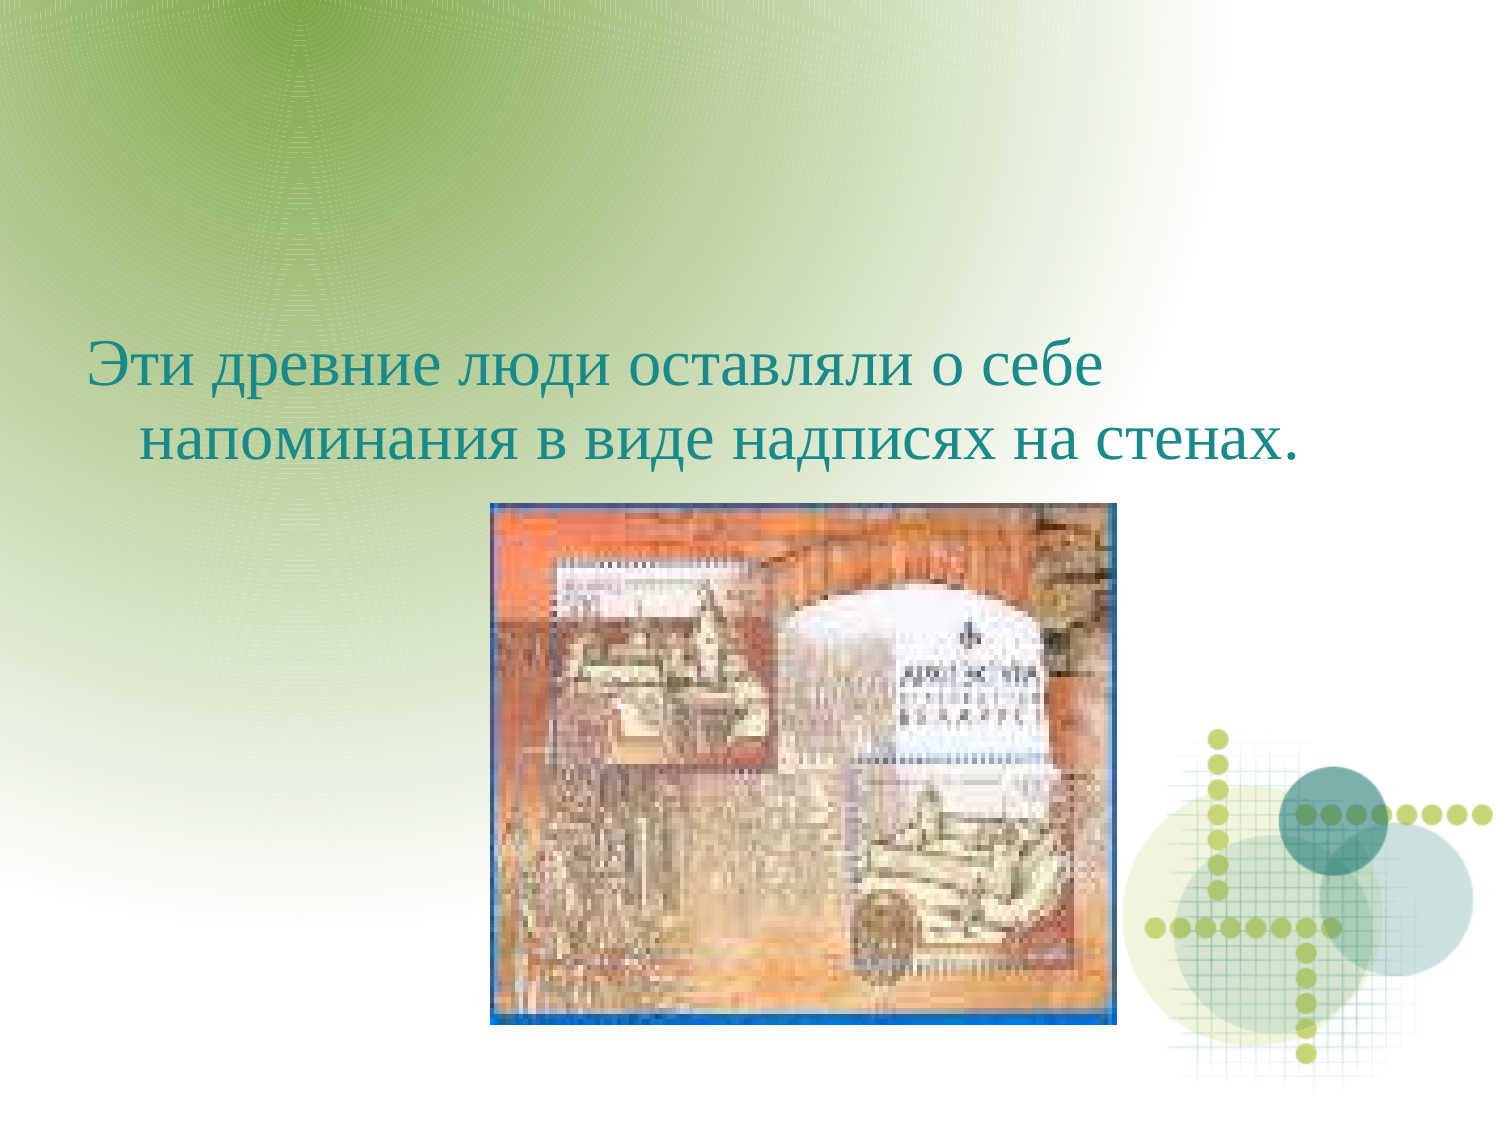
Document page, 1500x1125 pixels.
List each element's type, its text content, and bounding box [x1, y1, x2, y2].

list Эти древние люди оставляли о себе напоминания в виде надписях на стенах. [53, 318, 1401, 994]
picture [490, 503, 1500, 1098]
